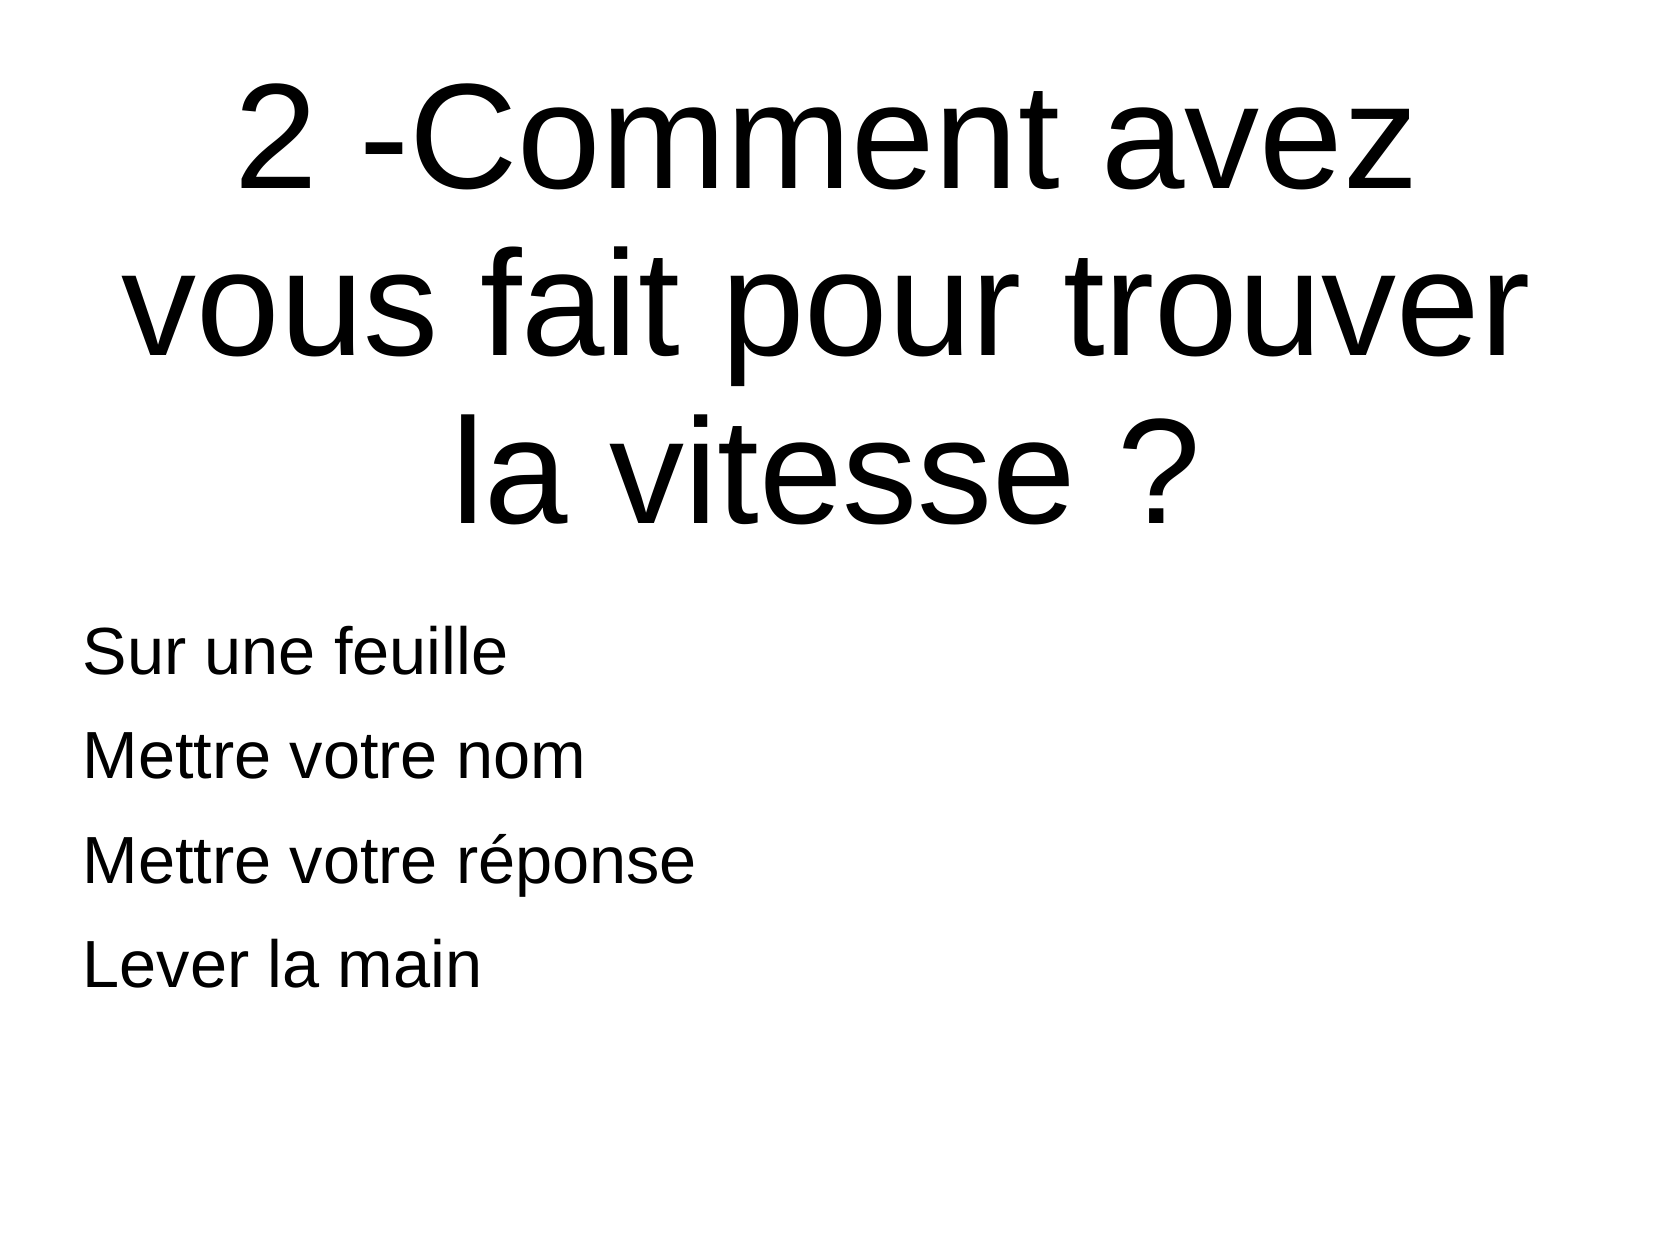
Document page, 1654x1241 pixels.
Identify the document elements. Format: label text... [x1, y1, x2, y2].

title 2 -Comment avez vous fait pour trouver la vitesse ? [82, 52, 1571, 556]
list Sur une feuille Mettre votre nom Mettre votre réponse Lever la main [82, 614, 1571, 1109]
